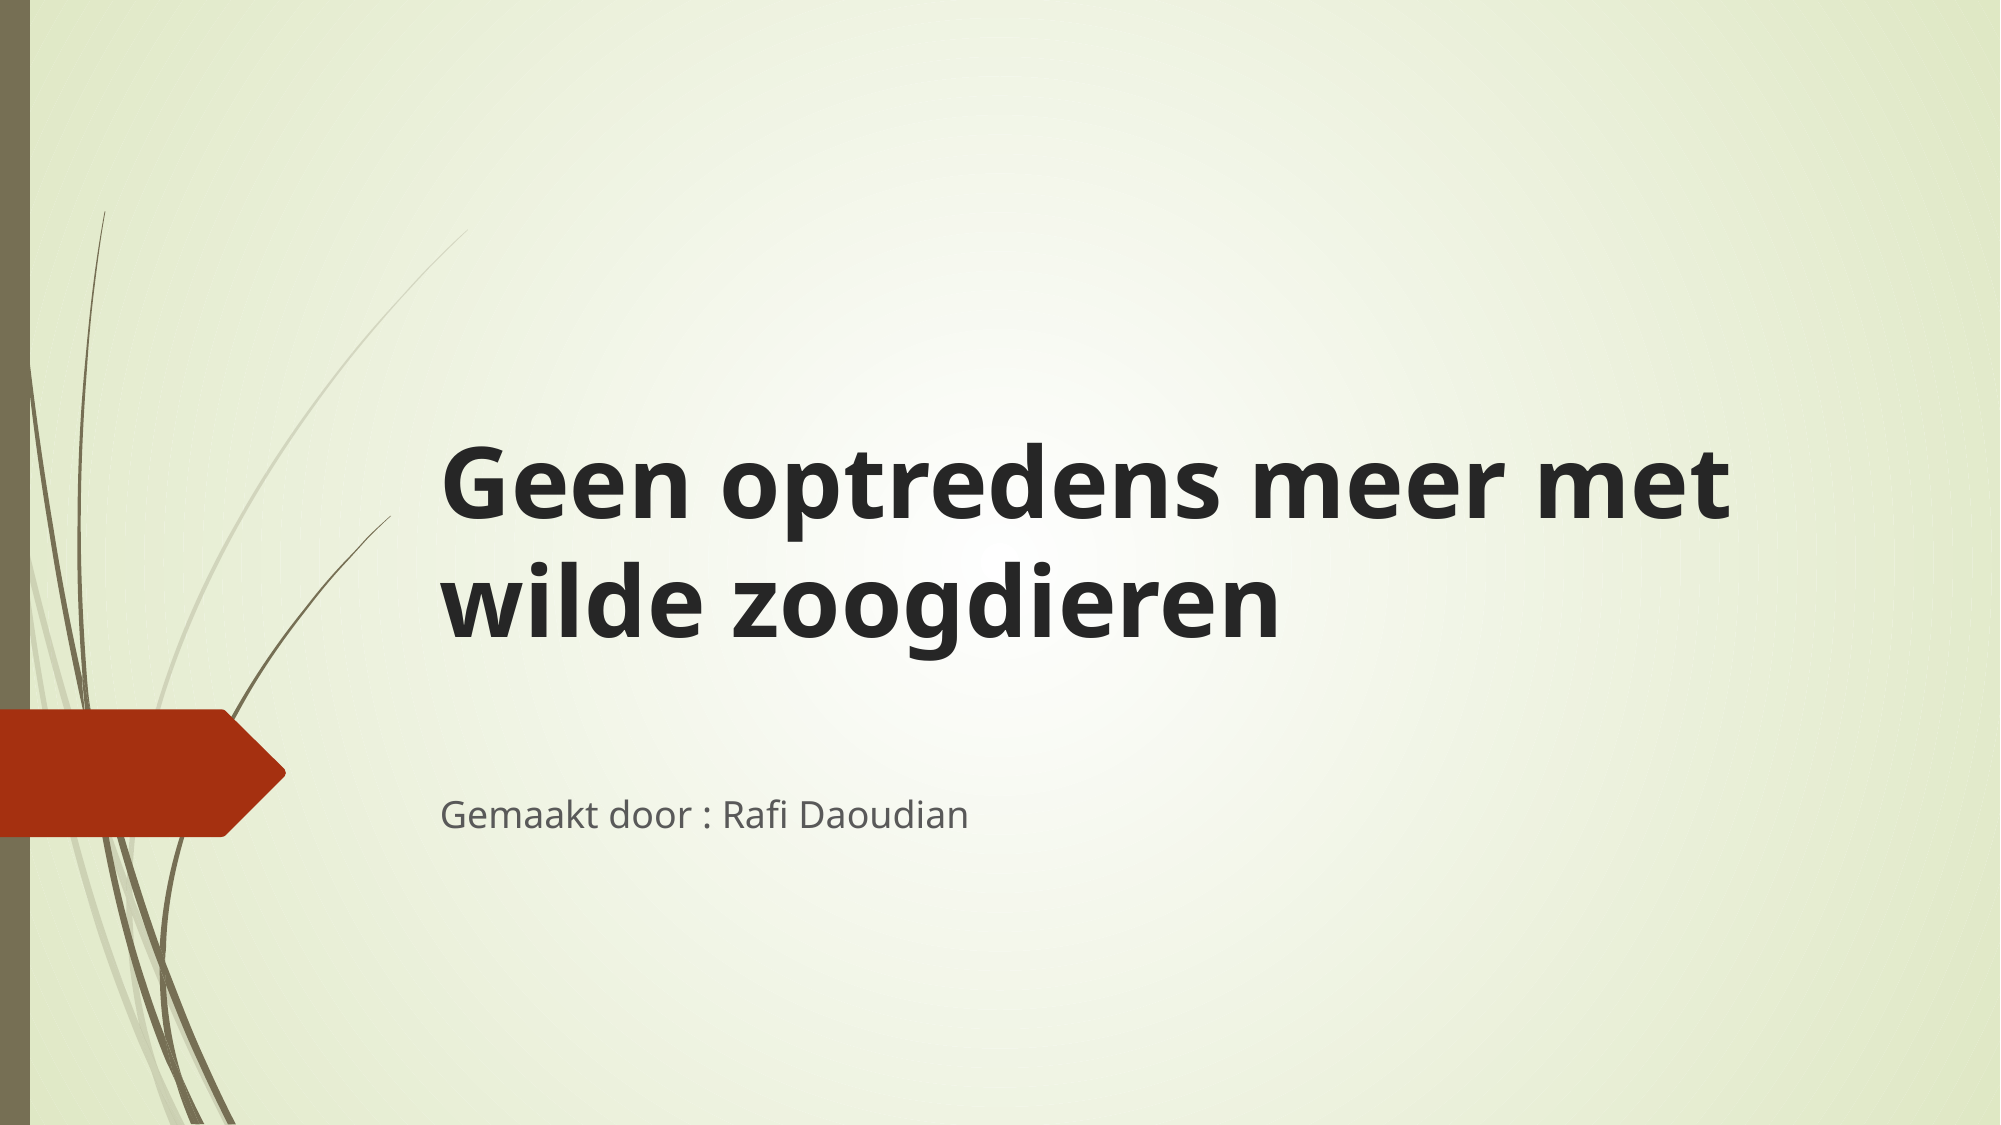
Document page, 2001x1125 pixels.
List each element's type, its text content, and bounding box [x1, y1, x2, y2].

subtitle Gemaakt door : Rafi Daoudian [424, 783, 1888, 969]
title Geen optredens meer met wilde zoogdieren [424, 412, 1888, 783]
